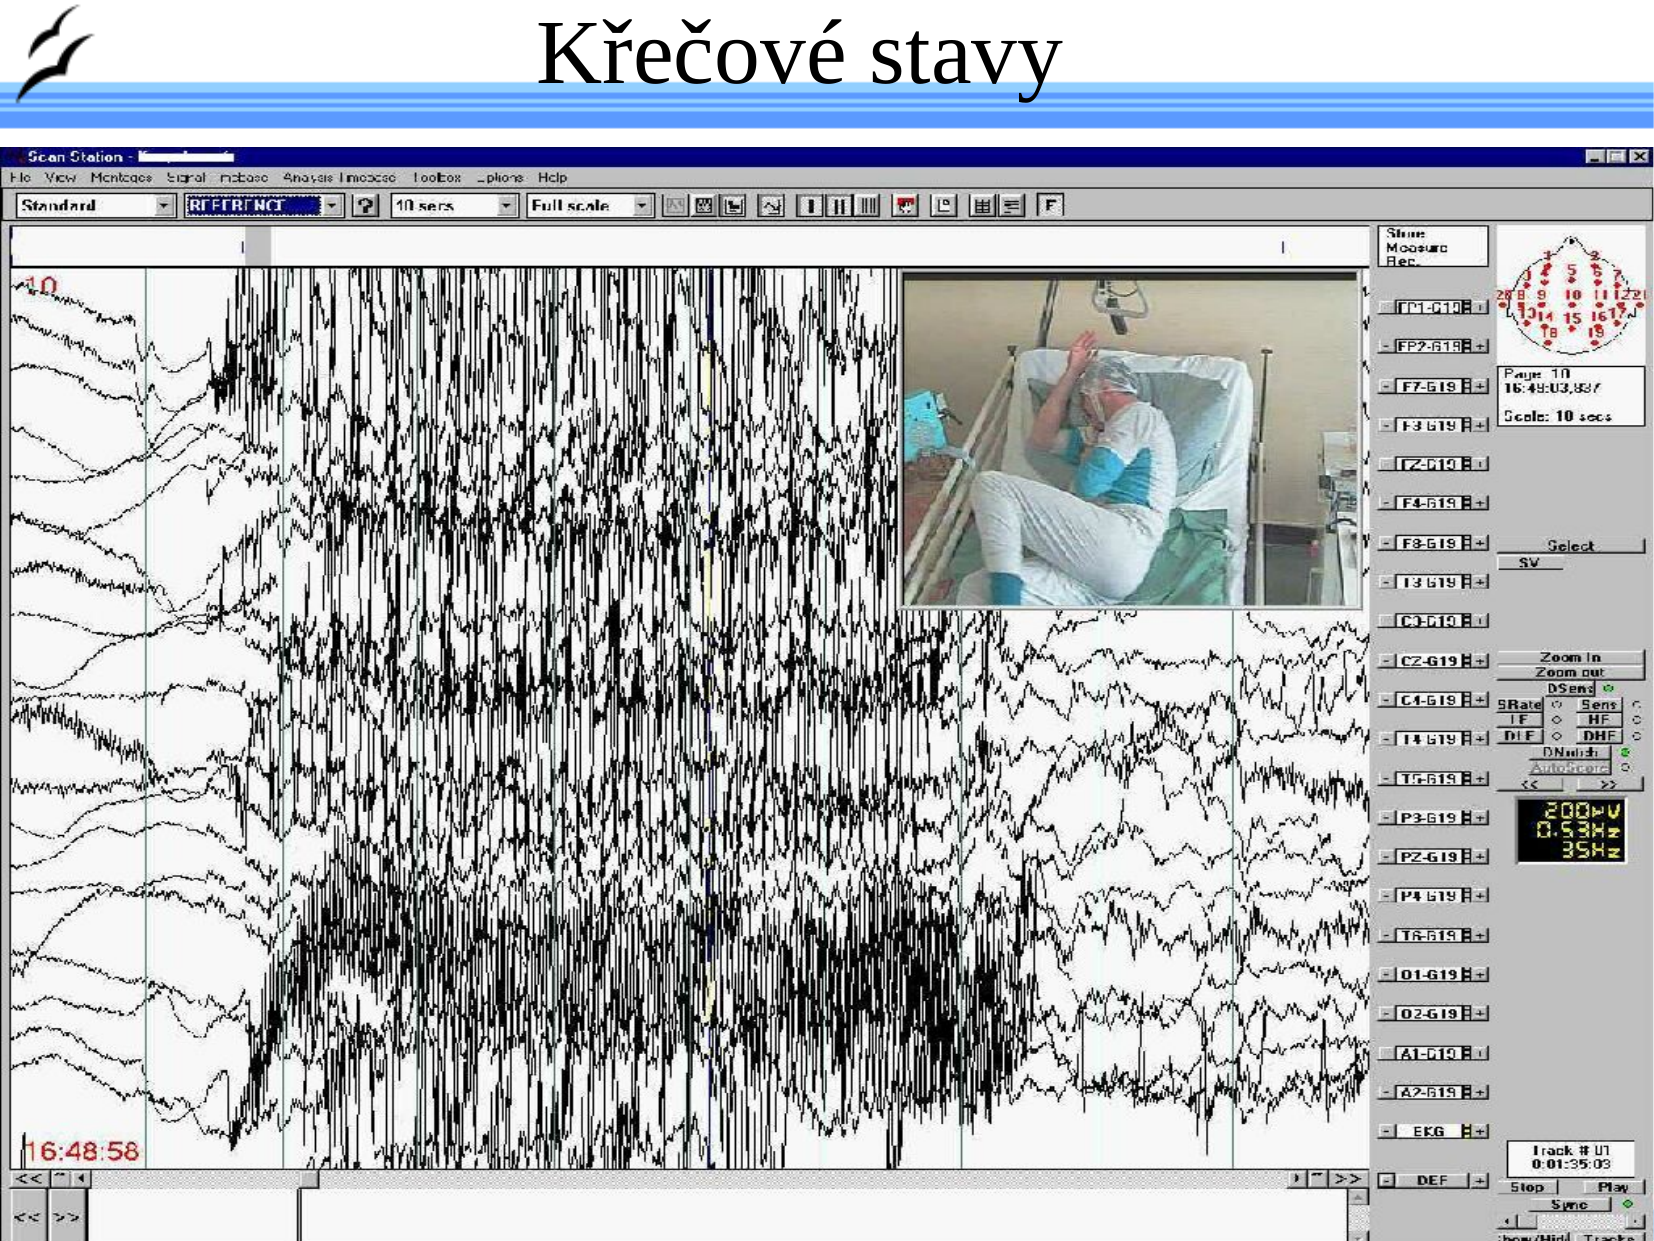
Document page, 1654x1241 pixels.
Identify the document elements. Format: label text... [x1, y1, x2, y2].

picture [0, 147, 1654, 1241]
title Křečové stavy [94, 0, 1507, 107]
picture [0, 0, 1654, 133]
